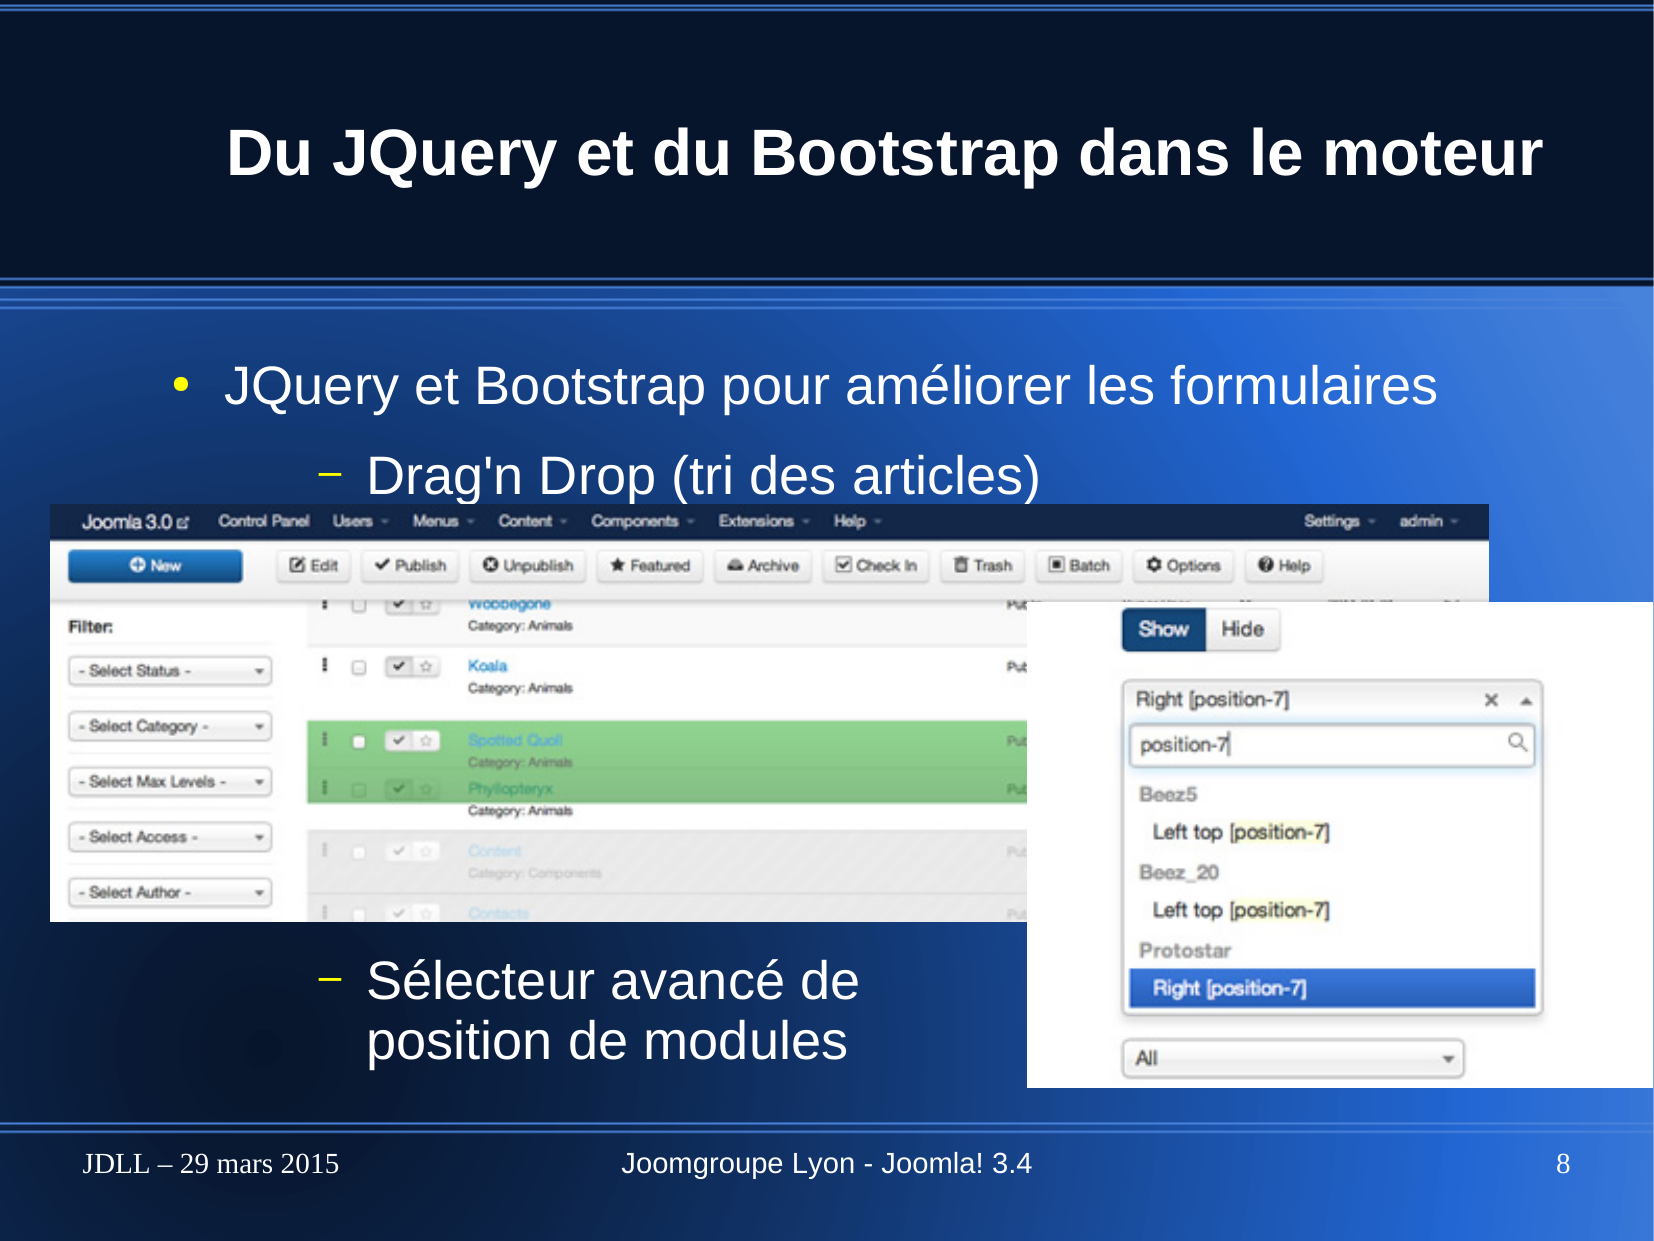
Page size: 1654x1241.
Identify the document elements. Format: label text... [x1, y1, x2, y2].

picture [0, 0, 1654, 1241]
list JQuery et Bootstrap pour améliorer les formulaires Drag'n Drop (tri des articles) Sélecteur avancé de position de modules [82, 922, 1571, 1174]
list JQuery et Bootstrap pour améliorer les formulaires Drag'n Drop (tri des articles) Sélecteur avancé de position de modules [82, 355, 1571, 602]
title Du JQuery et du Bootstrap dans le moteur [82, 49, 1571, 257]
